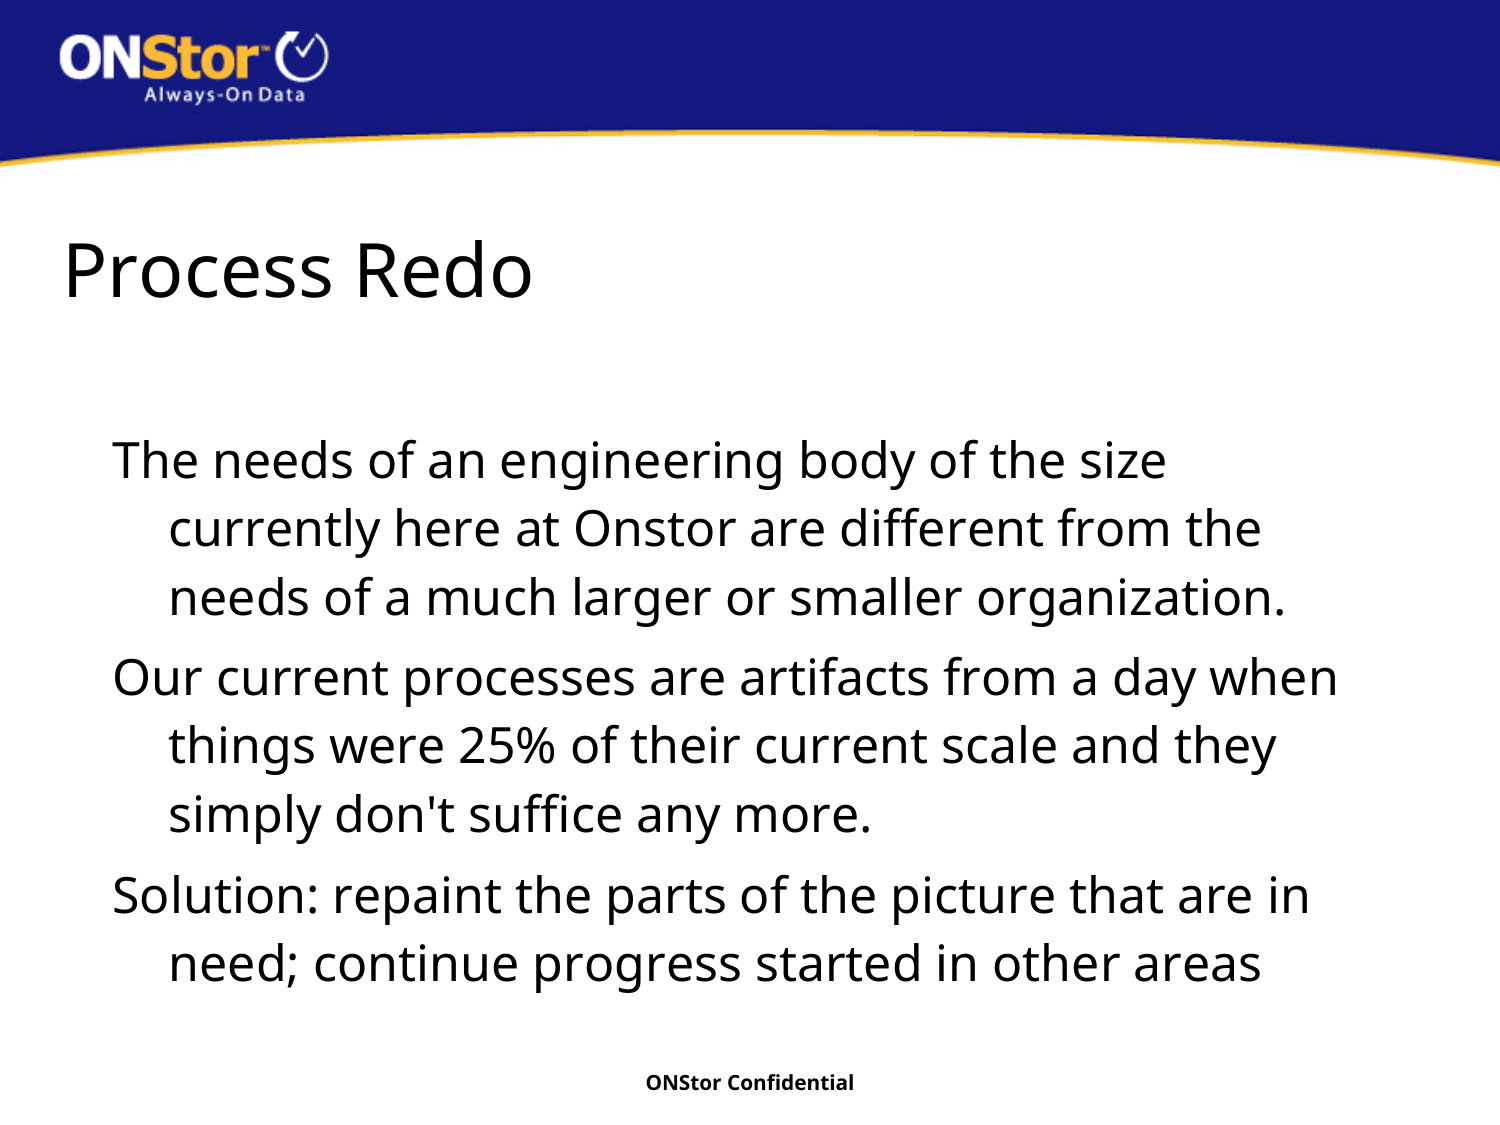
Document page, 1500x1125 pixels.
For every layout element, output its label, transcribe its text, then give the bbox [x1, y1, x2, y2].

title Process Redo [62, 174, 1338, 363]
list The needs of an engineering body of the size currently here at Onstor are different from the needs of a much larger or smaller organization. Our current processes are artifacts from a day when things were 25% of their current scale and they simply don't suffice any more. Solution: repaint the parts of the picture that are in need; continue progress started in other areas [112, 425, 1388, 1011]
